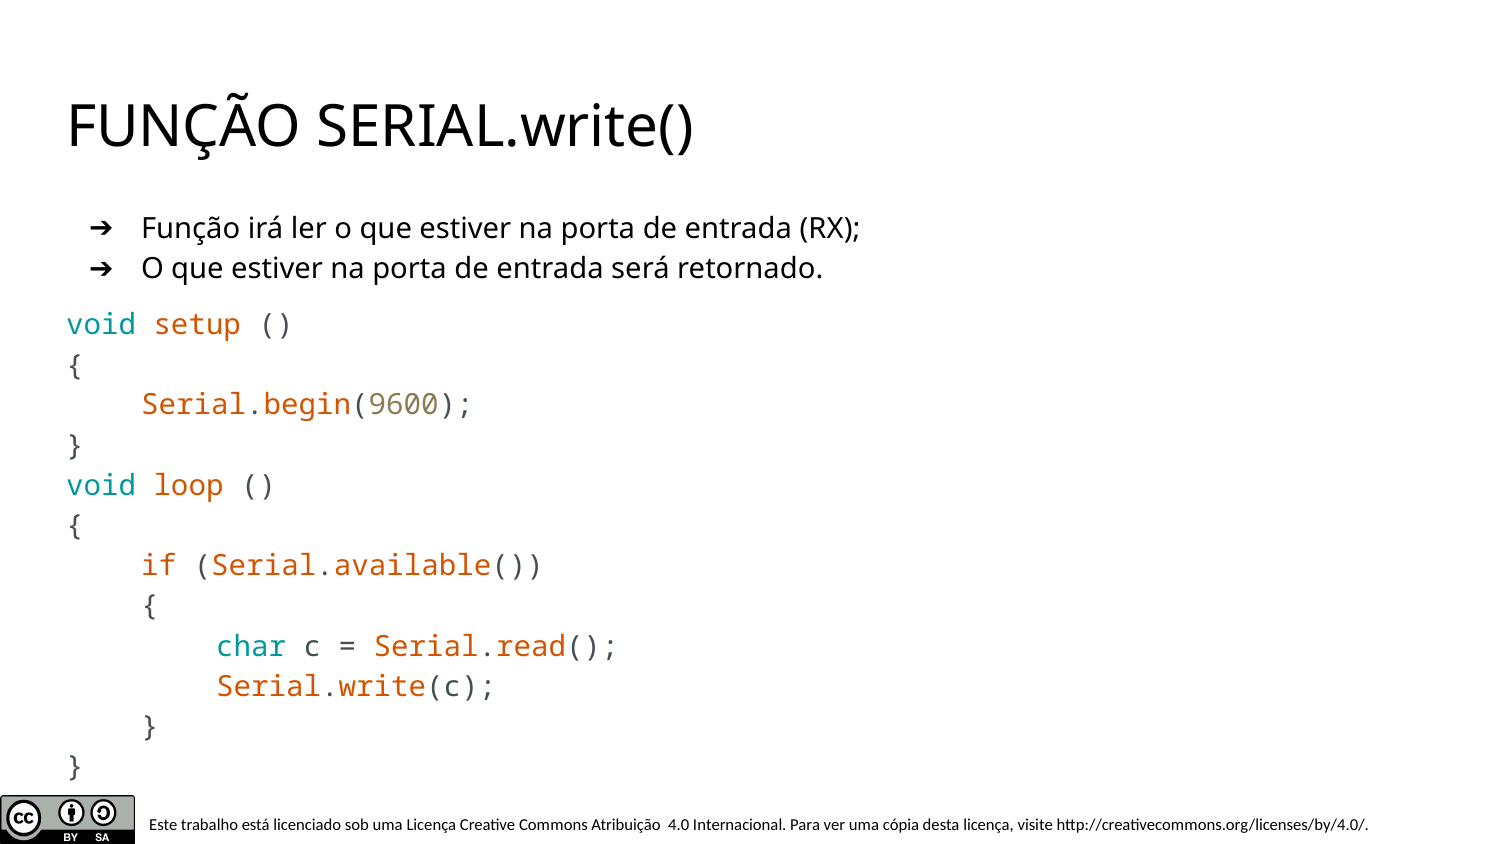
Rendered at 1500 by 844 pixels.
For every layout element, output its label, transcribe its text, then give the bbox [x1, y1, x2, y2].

text_box void setup () { Serial.begin(9600); } void loop () { if (Serial.available()) { char c = Serial.read(); Serial.write(c); } } [51, 285, 1390, 727]
list Função irá ler o que estiver na porta de entrada (RX); O que estiver na porta de entrada será retornado. [51, 189, 1449, 297]
text_box Este trabalho está licenciado sob uma Licença Creative Commons Atribuição 4.0 Internacional. Para ver uma cópia desta licença, visite http://creativecommons.org/licenses/by/4.0/. [134, 795, 1500, 844]
picture [0, 795, 134, 844]
title FUNÇÃO SERIAL.write() [51, 72, 1449, 167]
